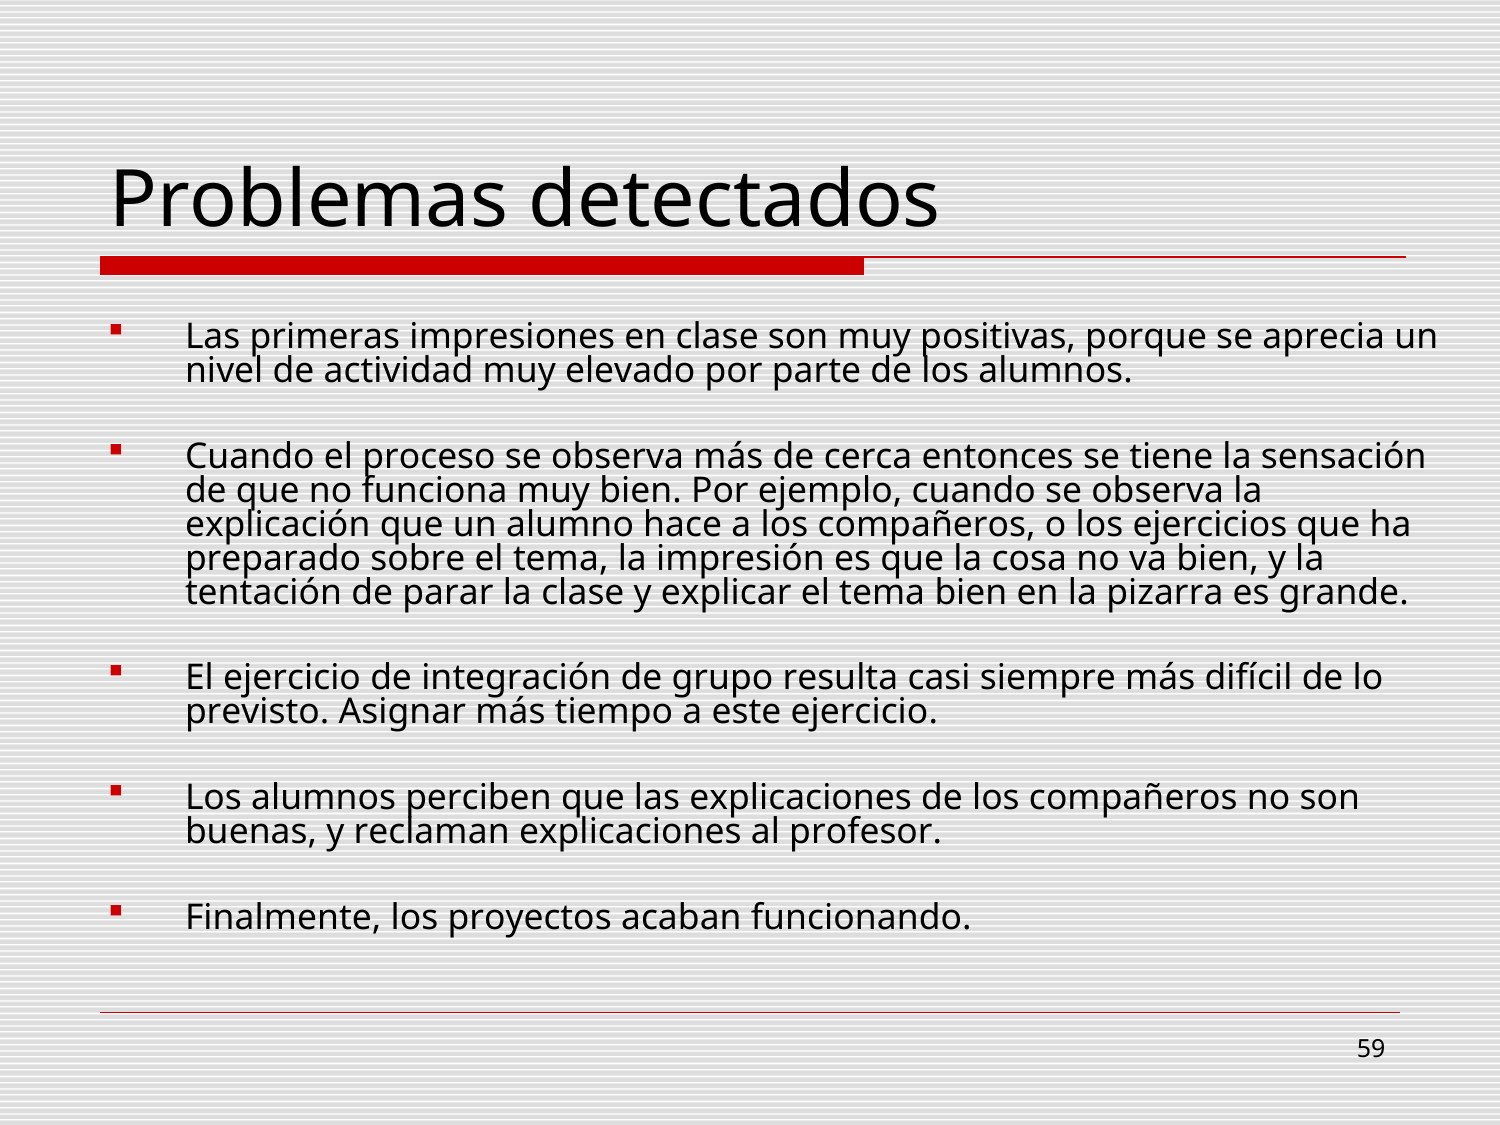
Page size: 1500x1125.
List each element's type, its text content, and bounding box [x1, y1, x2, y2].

list Las primeras impresiones en clase son muy positivas, porque se aprecia un nivel de actividad muy elevado por parte de los alumnos. Cuando el proceso se observa más de cerca entonces se tiene la sensación de que no funciona muy bien. Por ejemplo, cuando se observa la explicación que un alumno hace a los compañeros, o los ejercicios que ha preparado sobre el tema, la impresión es que la cosa no va bien, y la tentación de parar la clase y explicar el tema bien en la pizarra es grande. El ejercicio de integración de grupo resulta casi siempre más difícil de lo previsto. Asignar más tiempo a este ejercicio. Los alumnos perciben que las explicaciones de los compañeros no son buenas, y reclaman explicaciones al profesor. Finalmente, los proyectos acaban funcionando. [92, 262, 1463, 1125]
picture [0, 0, 1500, 1125]
title Problemas detectados [94, 49, 1407, 250]
